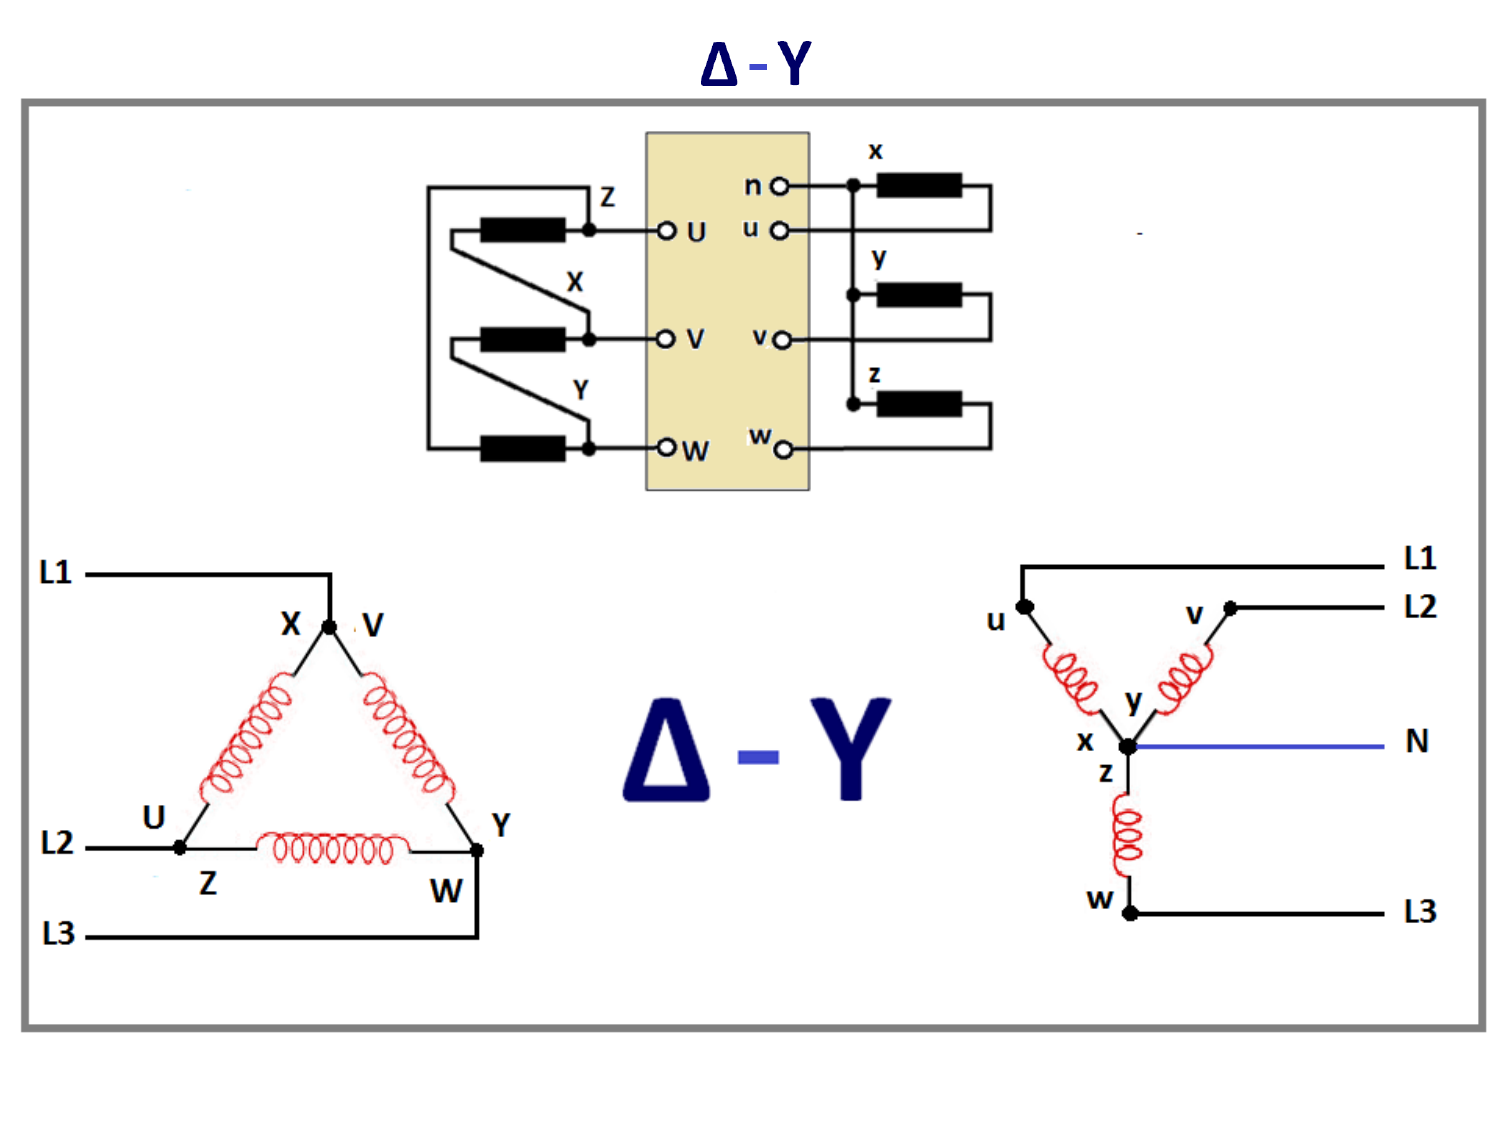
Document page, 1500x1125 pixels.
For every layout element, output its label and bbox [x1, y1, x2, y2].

picture [691, 35, 816, 90]
picture [12, 91, 1488, 1034]
